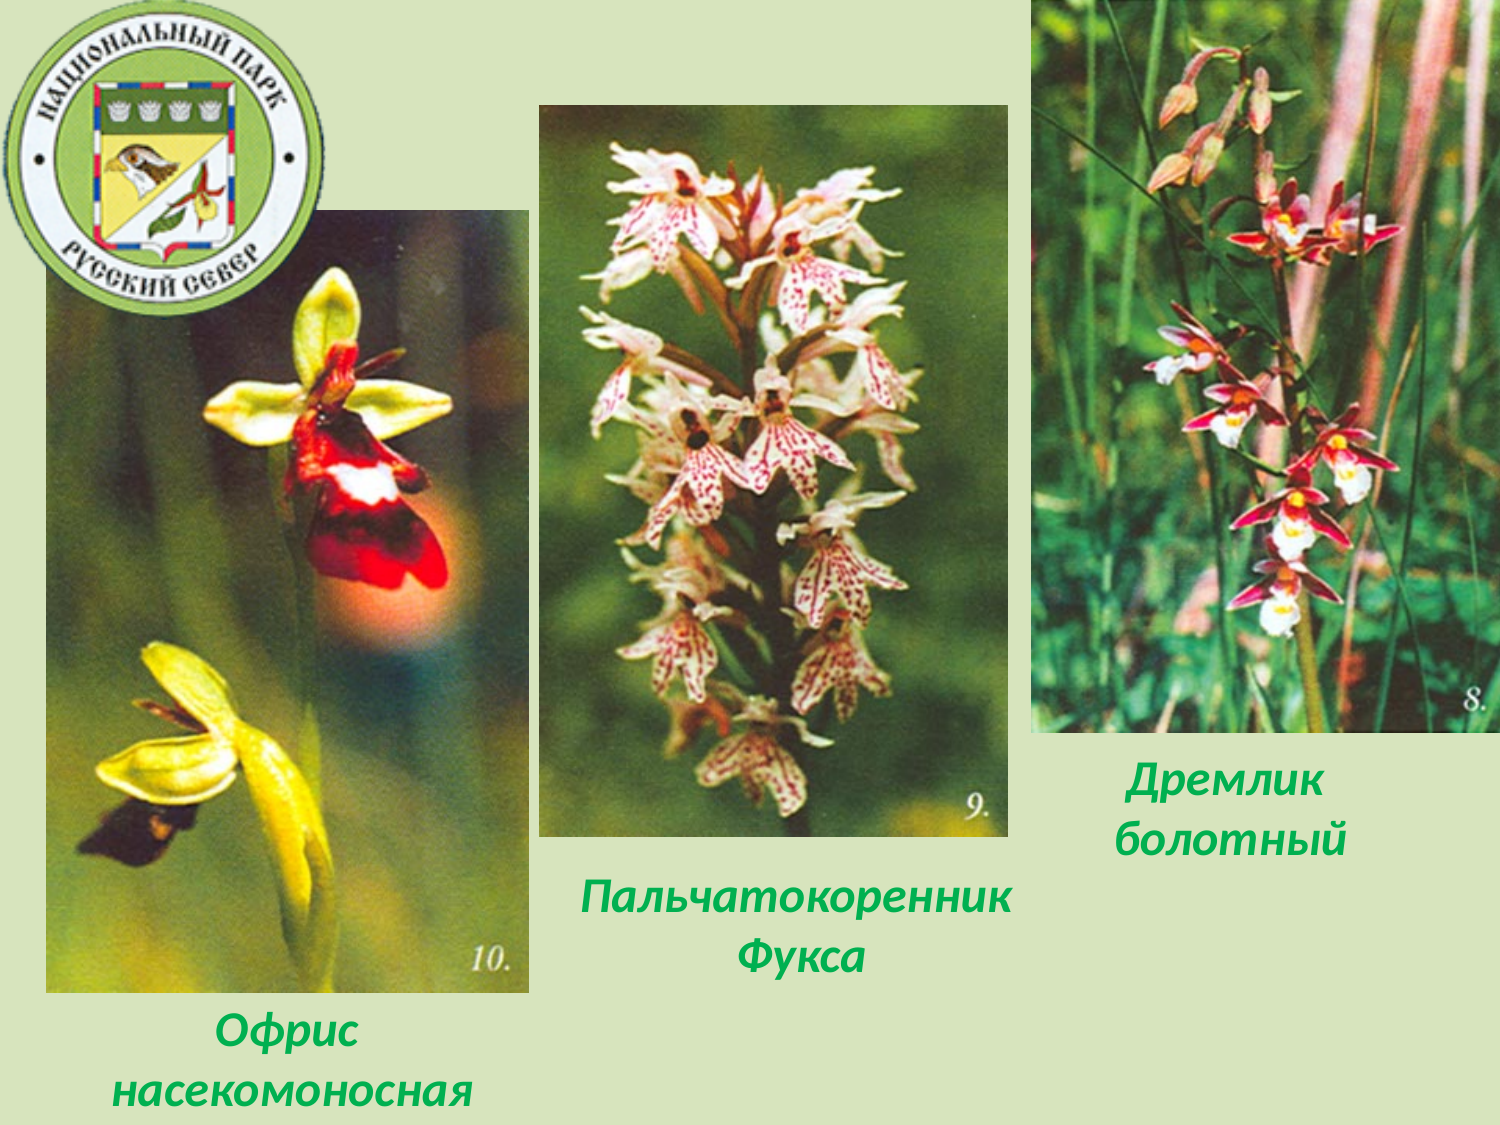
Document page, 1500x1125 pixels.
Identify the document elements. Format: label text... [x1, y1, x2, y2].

text_box Дремлик болотный [960, 738, 1500, 874]
picture [539, 105, 1008, 837]
picture [1031, 0, 1500, 733]
picture [0, 0, 529, 993]
text_box Офрис насекомоносная [95, 988, 489, 1124]
text_box Пальчатокоренник Фукса [564, 855, 1038, 991]
